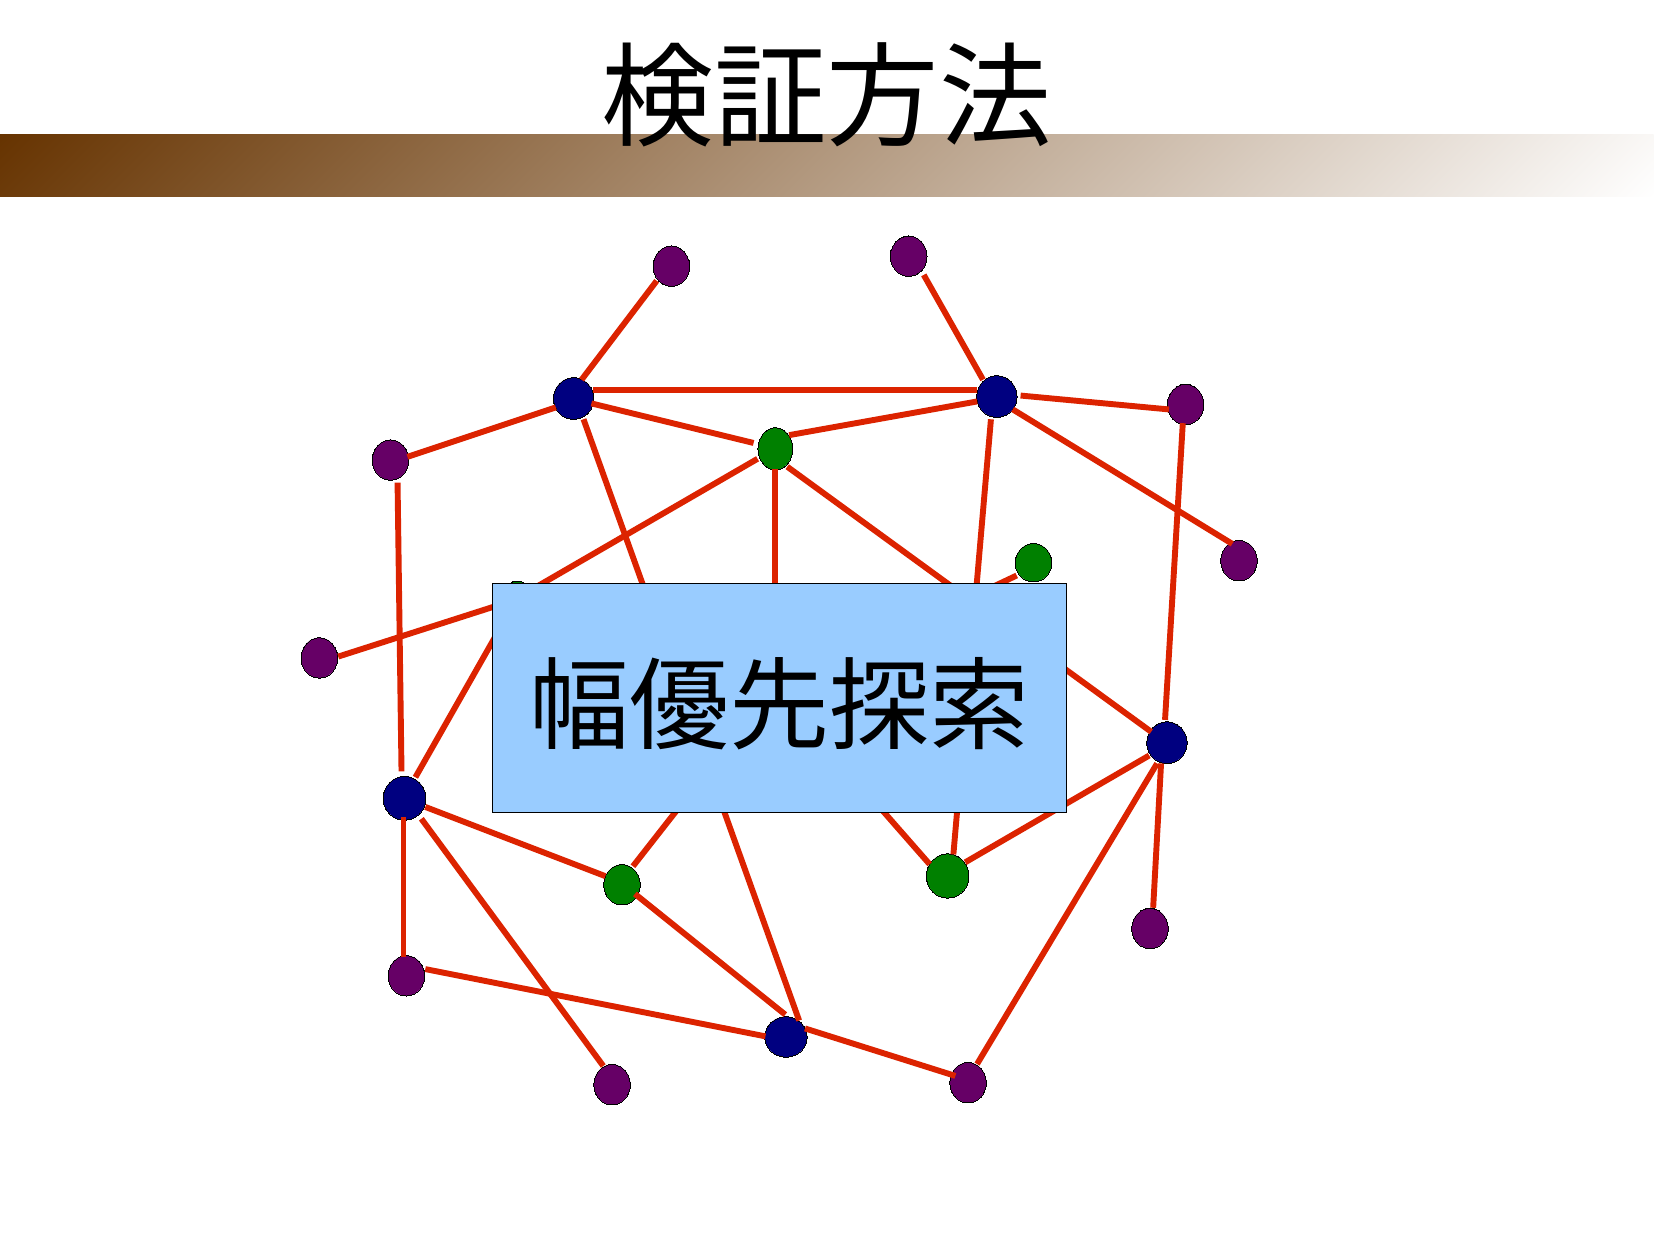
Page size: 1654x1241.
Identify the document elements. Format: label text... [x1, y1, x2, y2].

text_box [603, 864, 641, 905]
text_box [372, 439, 409, 481]
text_box 幅優先探索 [492, 583, 1067, 813]
text_box [1167, 384, 1204, 425]
text_box [1220, 540, 1258, 581]
text_box [976, 375, 1018, 418]
text_box [1015, 543, 1052, 582]
text_box [926, 853, 969, 899]
text_box [0, 134, 1654, 197]
text_box [890, 235, 928, 277]
text_box [388, 955, 425, 997]
text_box [593, 1064, 631, 1105]
text_box [383, 776, 426, 821]
text_box [949, 1062, 987, 1103]
text_box [1131, 908, 1169, 949]
text_box [765, 1016, 808, 1058]
text_box [757, 427, 793, 470]
text_box [653, 245, 690, 287]
text_box [553, 377, 594, 420]
text_box [301, 637, 338, 679]
text_box 検証方法 [88, 0, 1565, 148]
text_box [1146, 721, 1188, 764]
